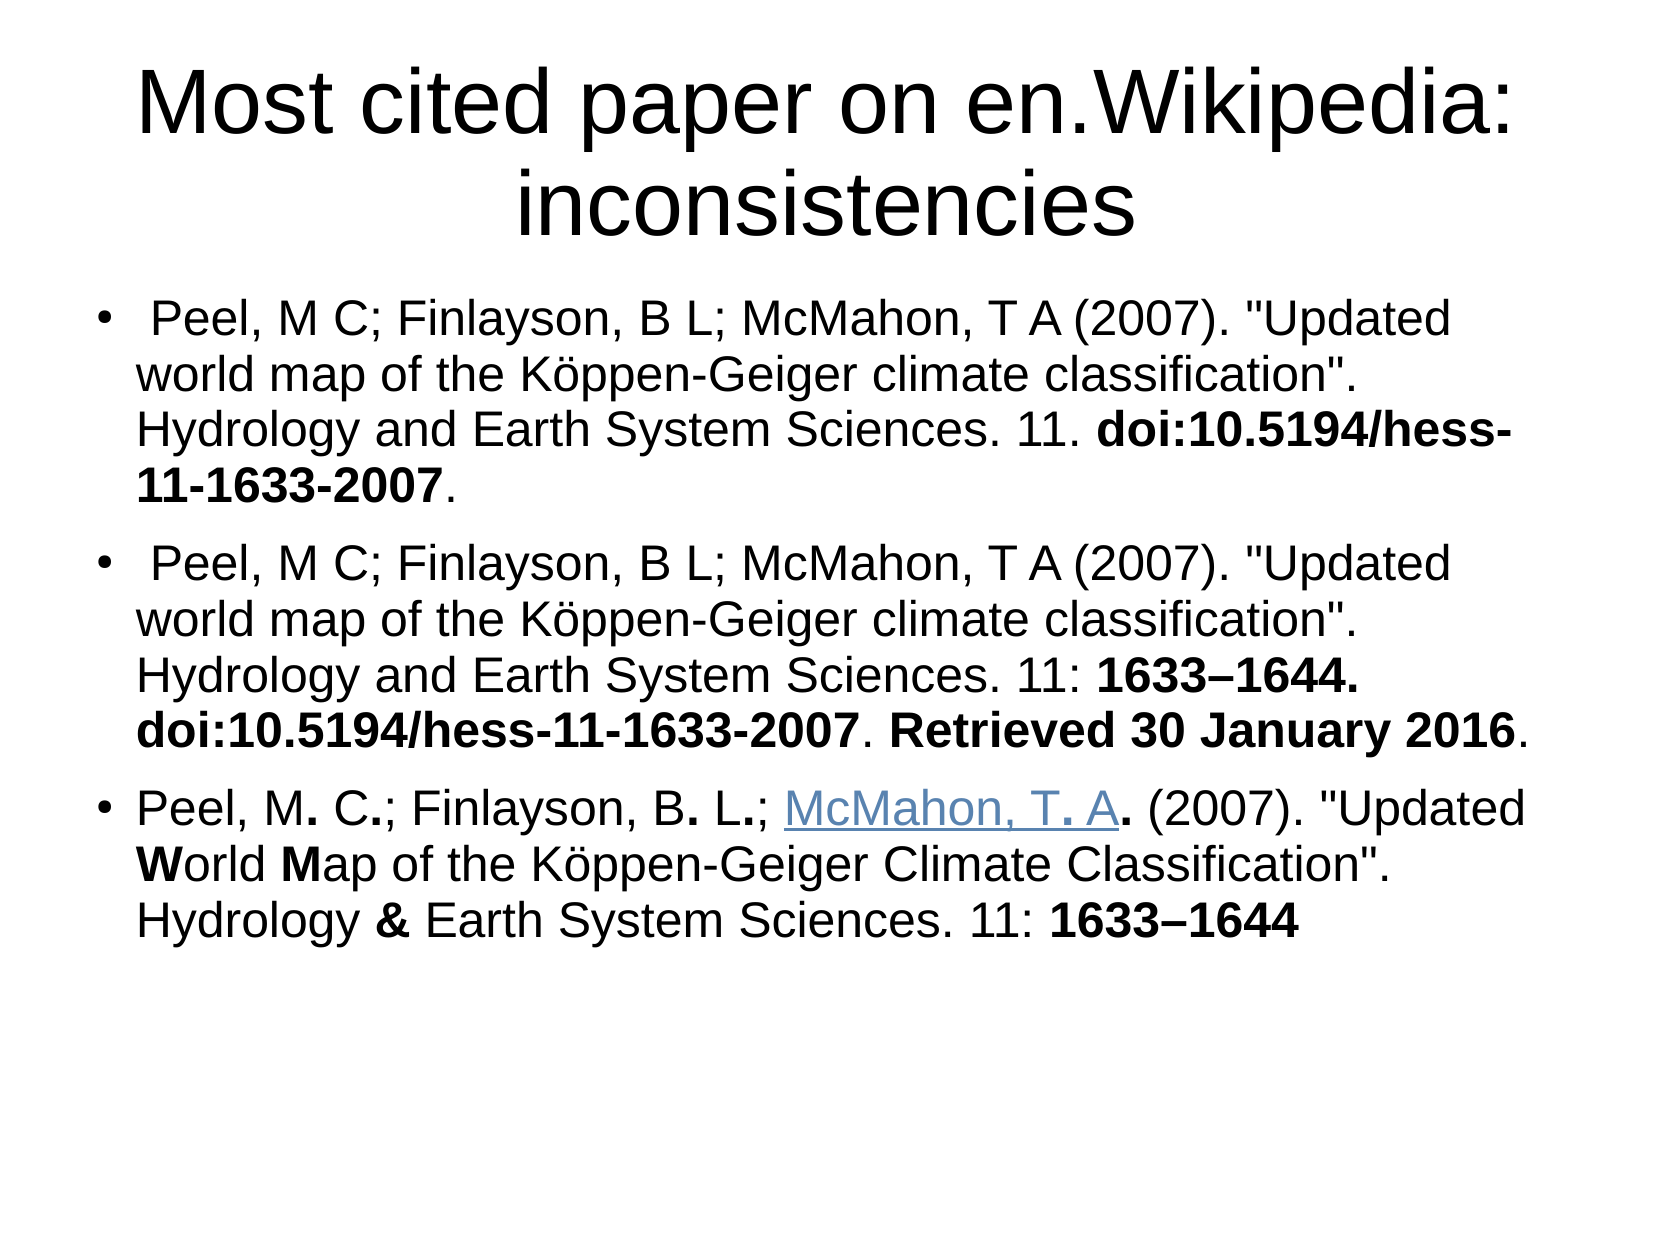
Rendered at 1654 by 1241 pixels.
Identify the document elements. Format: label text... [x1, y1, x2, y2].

list Peel, M C; Finlayson, B L; McMahon, T A (2007). "Updated world map of the Köppen-Geiger climate classification". Hydrology and Earth System Sciences. 11. doi:10.5194/hess-11-1633-2007. Peel, M C; Finlayson, B L; McMahon, T A (2007). "Updated world map of the Köppen-Geiger climate classification". Hydrology and Earth System Sciences. 11: 1633–1644. doi:10.5194/hess-11-1633-2007. Retrieved 30 January 2016. Peel, M. C.; Finlayson, B. L.; McMahon, T. A. (2007). "Updated World Map of the Köppen-Geiger Climate Classification". Hydrology & Earth System Sciences. 11: 1633–1644 [82, 290, 1571, 1010]
title Most cited paper on en.Wikipedia: inconsistencies [82, 49, 1571, 257]
